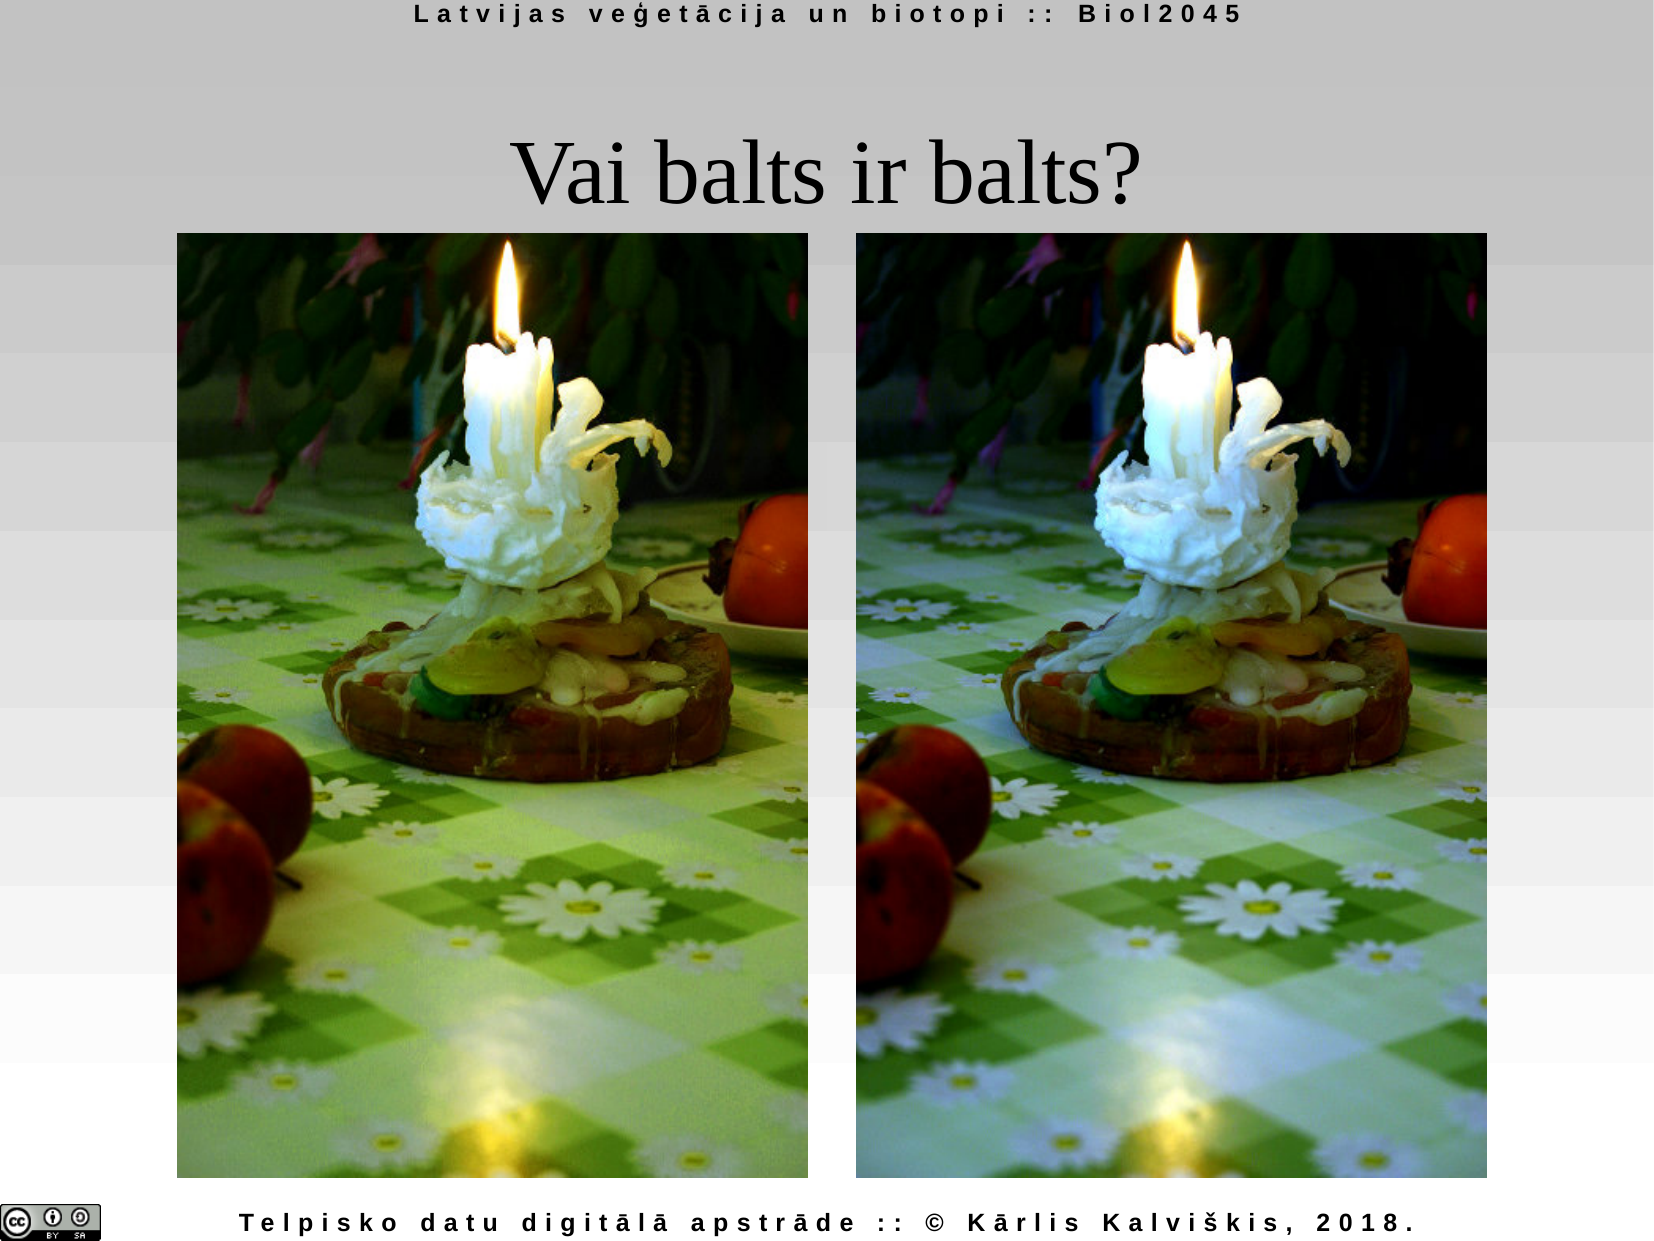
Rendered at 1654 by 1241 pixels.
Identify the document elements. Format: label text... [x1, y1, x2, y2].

picture [0, 0, 1654, 1241]
title Vai balts ir balts? [29, 49, 1625, 296]
